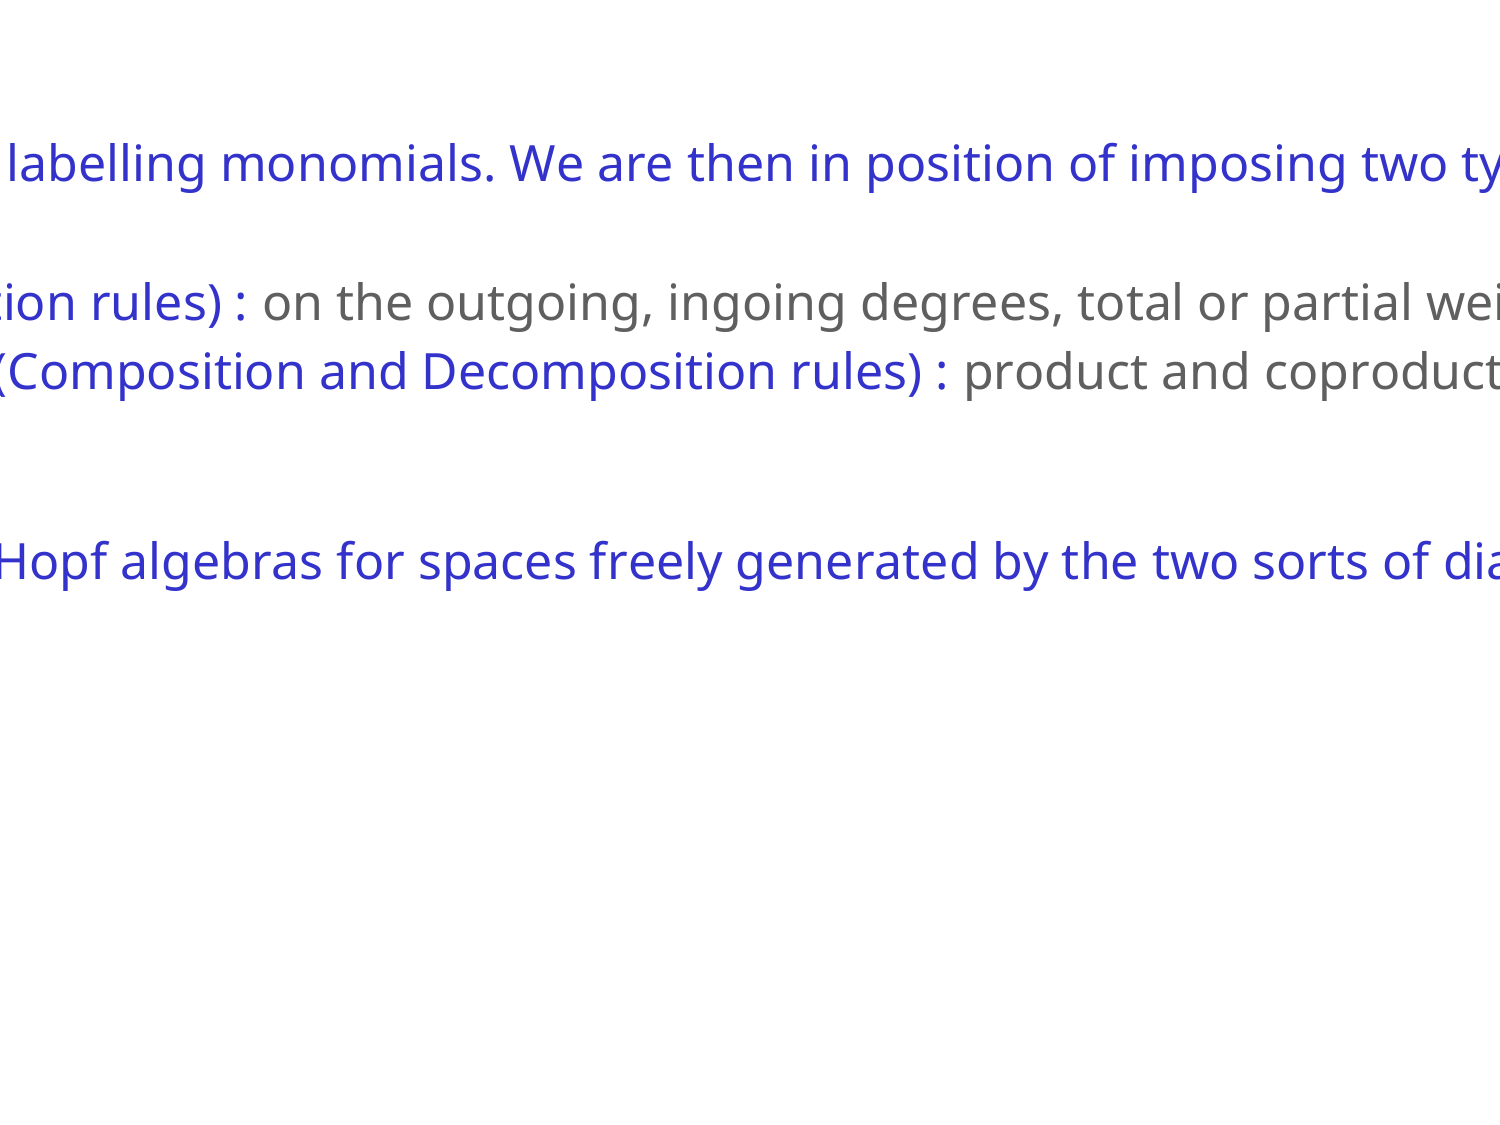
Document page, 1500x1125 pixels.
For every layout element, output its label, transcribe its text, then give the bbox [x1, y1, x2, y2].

text_box These diagrams are in fact labelling monomials. We are then in position of imposing two types of rules: - On the diagrams (Selection rules) : on the outgoing, ingoing degrees, total or partial weights. - On the set of diagrams (Composition and Decomposition rules) : product and coproduct of diagram(s) This leads to structures of Hopf algebras for spaces freely generated by the two sorts of diagrams (labelled and unlabelled). [0, 123, 1500, 718]
